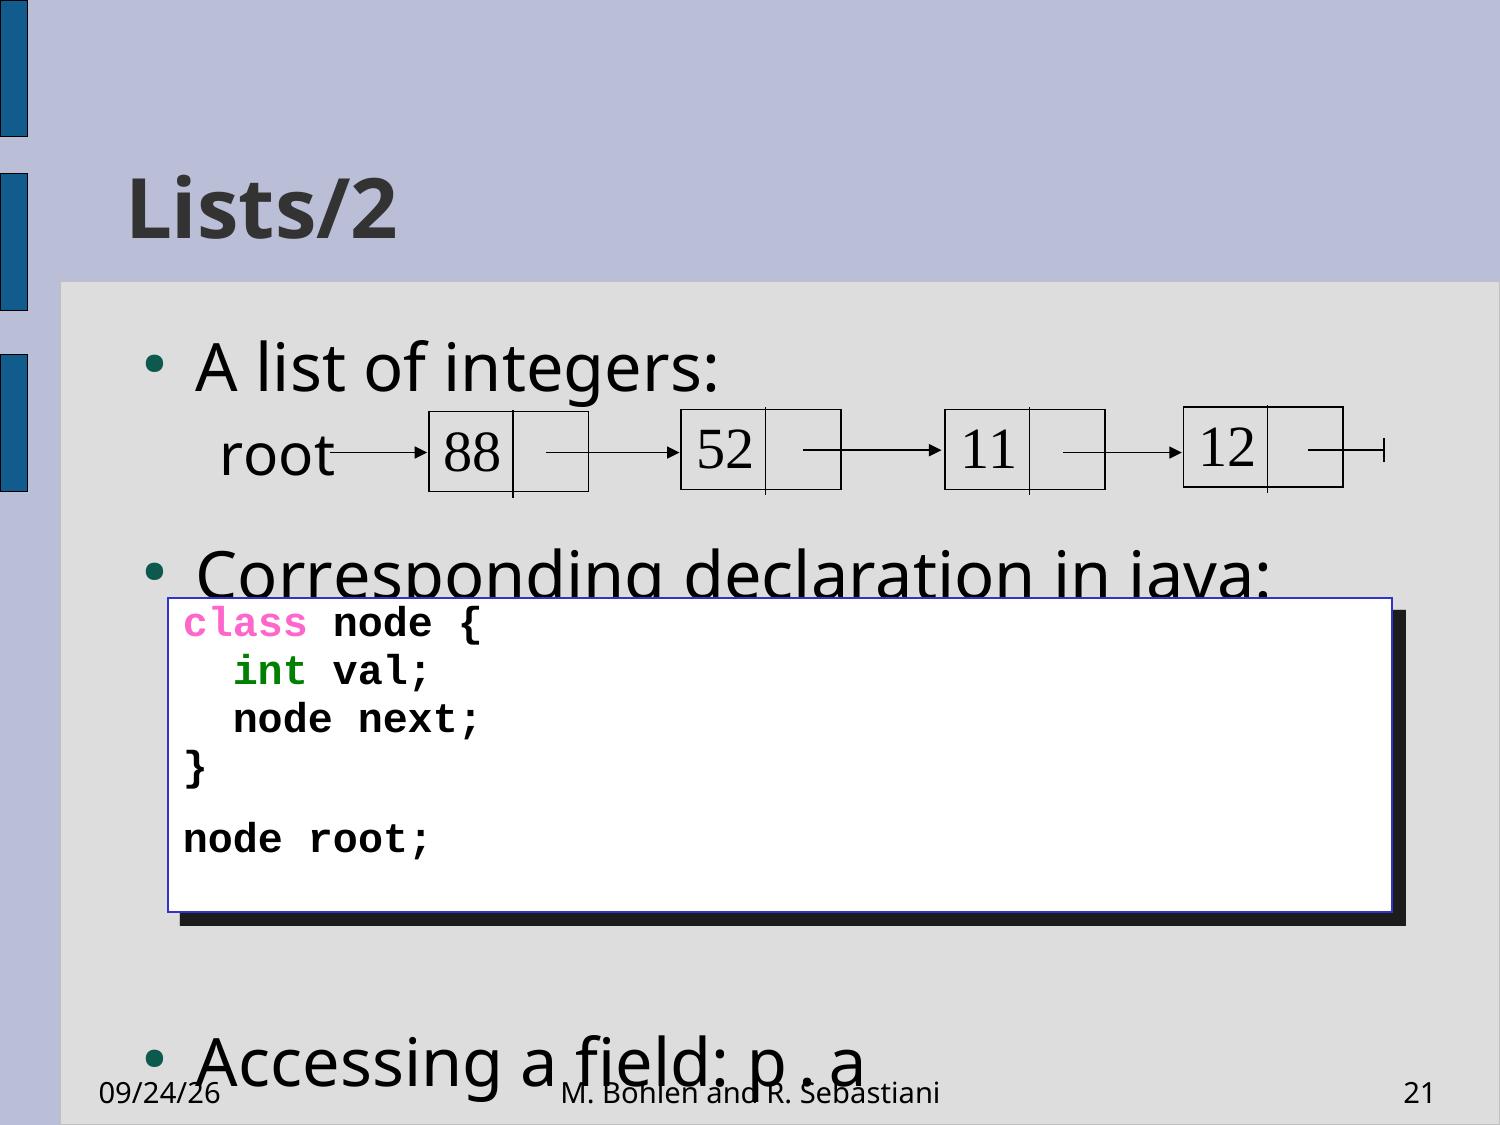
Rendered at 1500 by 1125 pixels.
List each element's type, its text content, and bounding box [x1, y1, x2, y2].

text_box 88 [428, 411, 512, 492]
text_box 11 [1030, 409, 1105, 490]
text_box 11 [945, 409, 1029, 490]
text_box 52 [766, 409, 841, 490]
text_box 88 [514, 411, 589, 492]
text_box 12 [1268, 407, 1343, 488]
list A list of integers: Corresponding declaration in java: Accessing a field: p.a [110, 312, 1392, 1037]
text_box class node { int val; node next; } node root; [168, 598, 1392, 912]
text_box 12 [1183, 407, 1267, 488]
title Lists/2 [110, 67, 1392, 271]
text_box 52 [681, 409, 765, 490]
text_box root [204, 405, 351, 501]
